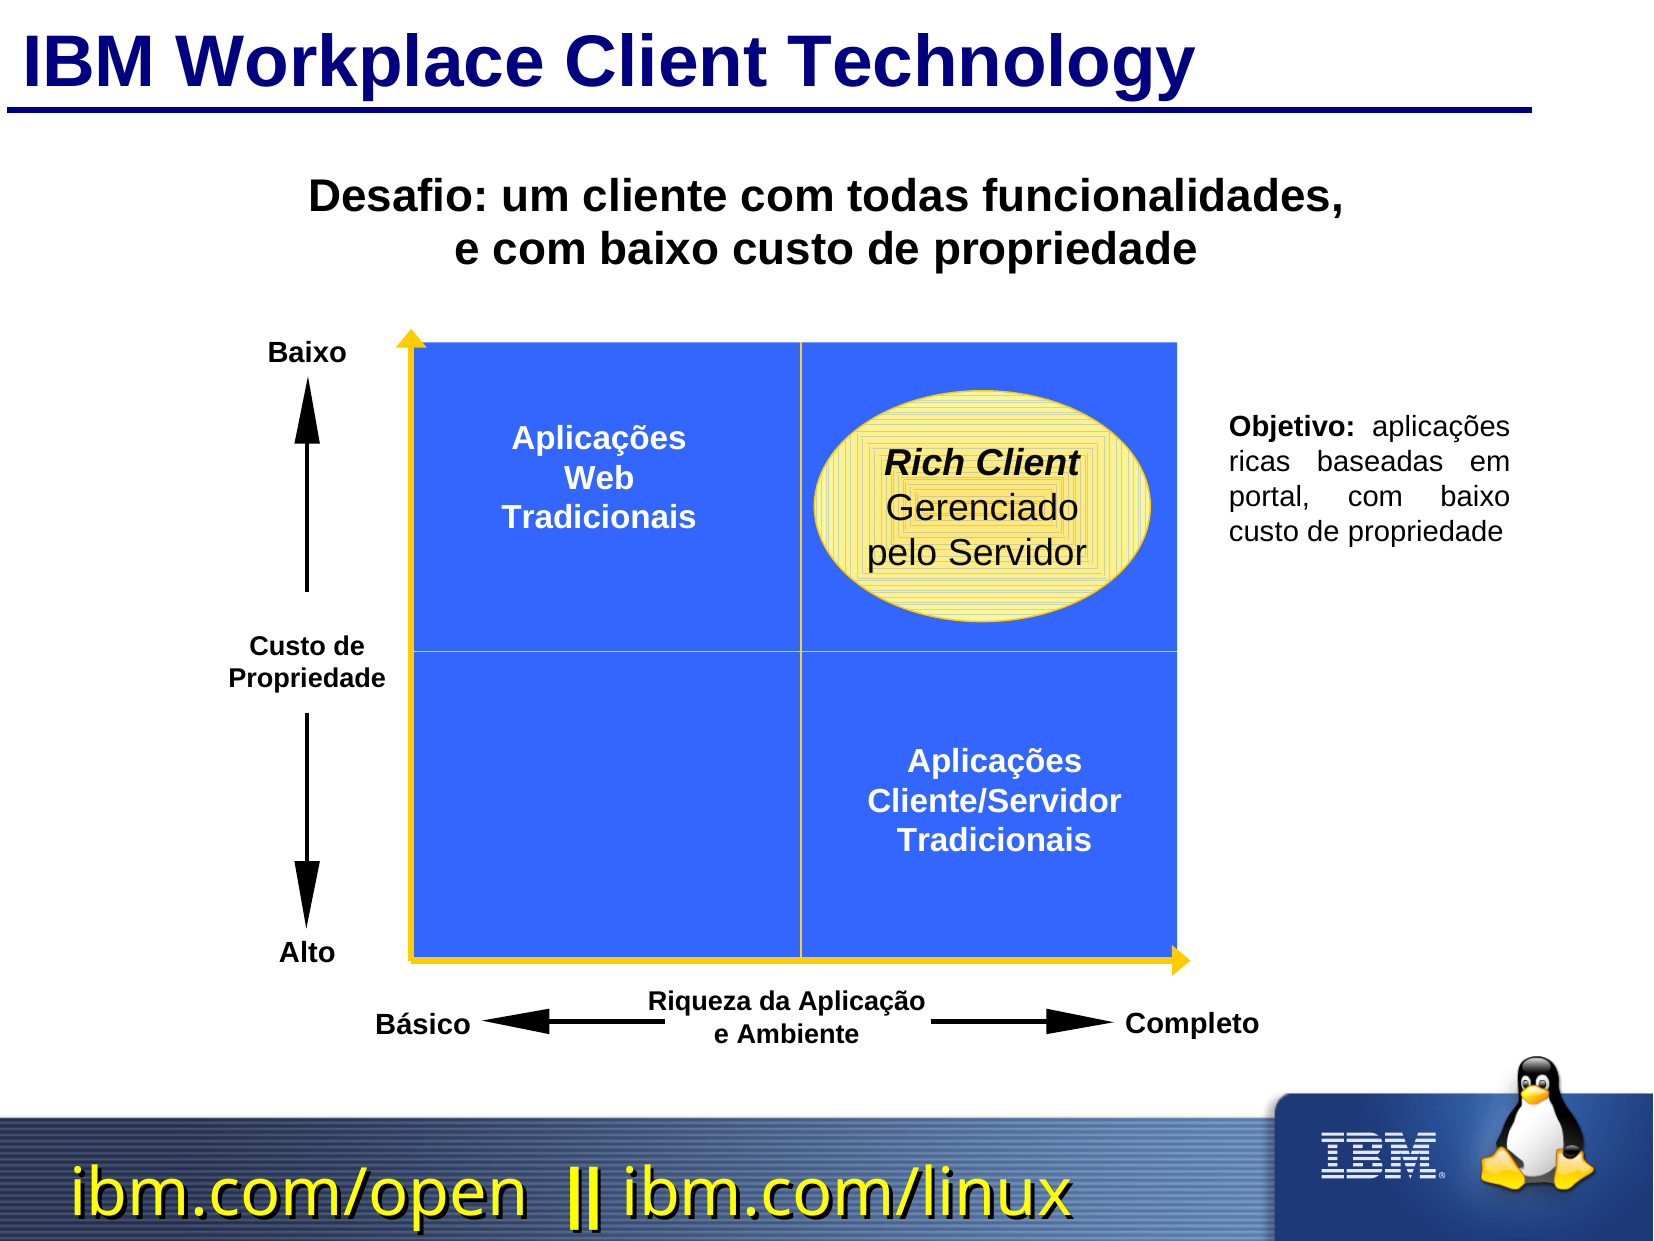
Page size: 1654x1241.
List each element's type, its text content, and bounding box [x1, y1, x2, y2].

text_box Alto [269, 925, 346, 969]
text_box Aplicações Web Tradicionais [464, 409, 734, 582]
text_box [802, 387, 1178, 957]
text_box Rich Client Gerenciado pelo Servidor [864, 424, 1101, 588]
text_box Riqueza da Aplicação e Ambiente [620, 976, 954, 1063]
text_box [414, 387, 800, 651]
picture [0, 1055, 1653, 1241]
text_box Básico [370, 998, 476, 1042]
text_box [414, 652, 800, 957]
text_box Custo de Propriedade [221, 628, 393, 699]
text_box Aplicações Cliente/Servidor Tradicionais [837, 732, 1153, 905]
text_box Baixo [260, 326, 292, 370]
text_box Desafio: um cliente com todas funcionalidades, e com baixo custo de propriedade [292, 160, 1361, 387]
text_box Objetivo: aplicações ricas baseadas em portal, com baixo custo de propriedade [1214, 399, 1537, 693]
text_box IBM Workplace Client Technology [22, 15, 1432, 127]
text_box Completo [1124, 996, 1261, 1040]
